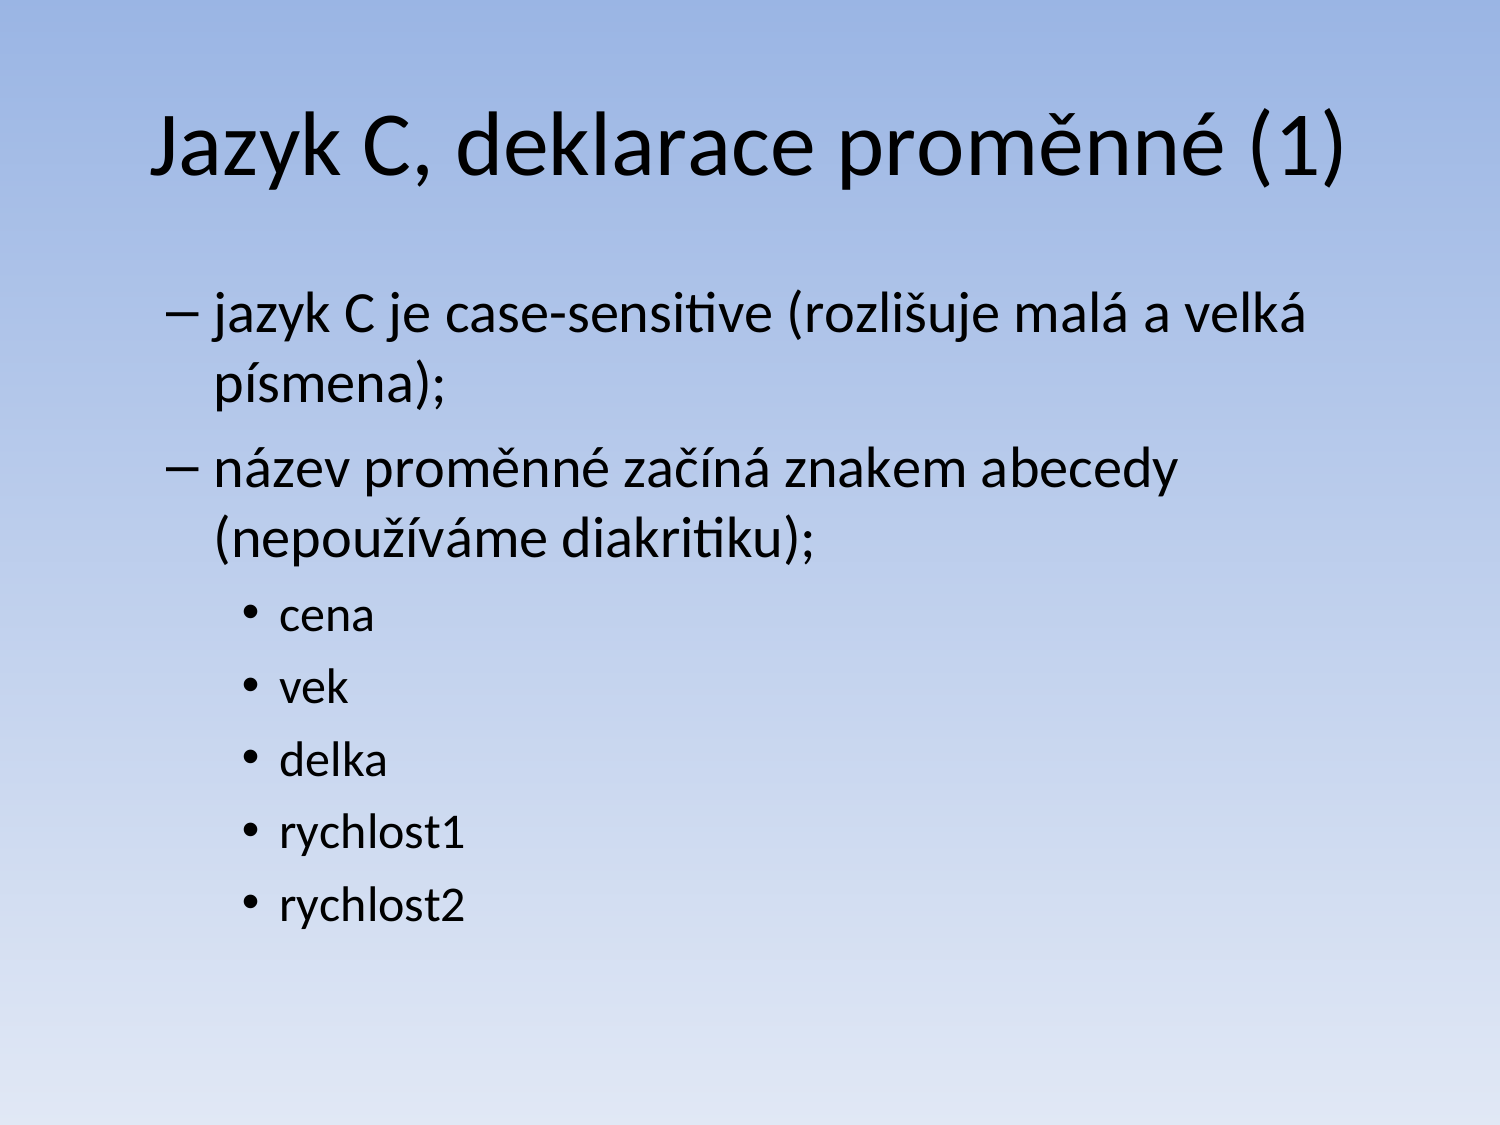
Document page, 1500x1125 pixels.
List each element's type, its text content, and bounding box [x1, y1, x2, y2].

list jazyk C je case-sensitive (rozlišuje malá a velká písmena); název proměnné začíná znakem abecedy (nepoužíváme diakritiku); cena vek delka rychlost1 rychlost2 [76, 267, 1427, 1010]
title Jazyk C, deklarace proměnné (1) [75, 45, 1426, 233]
